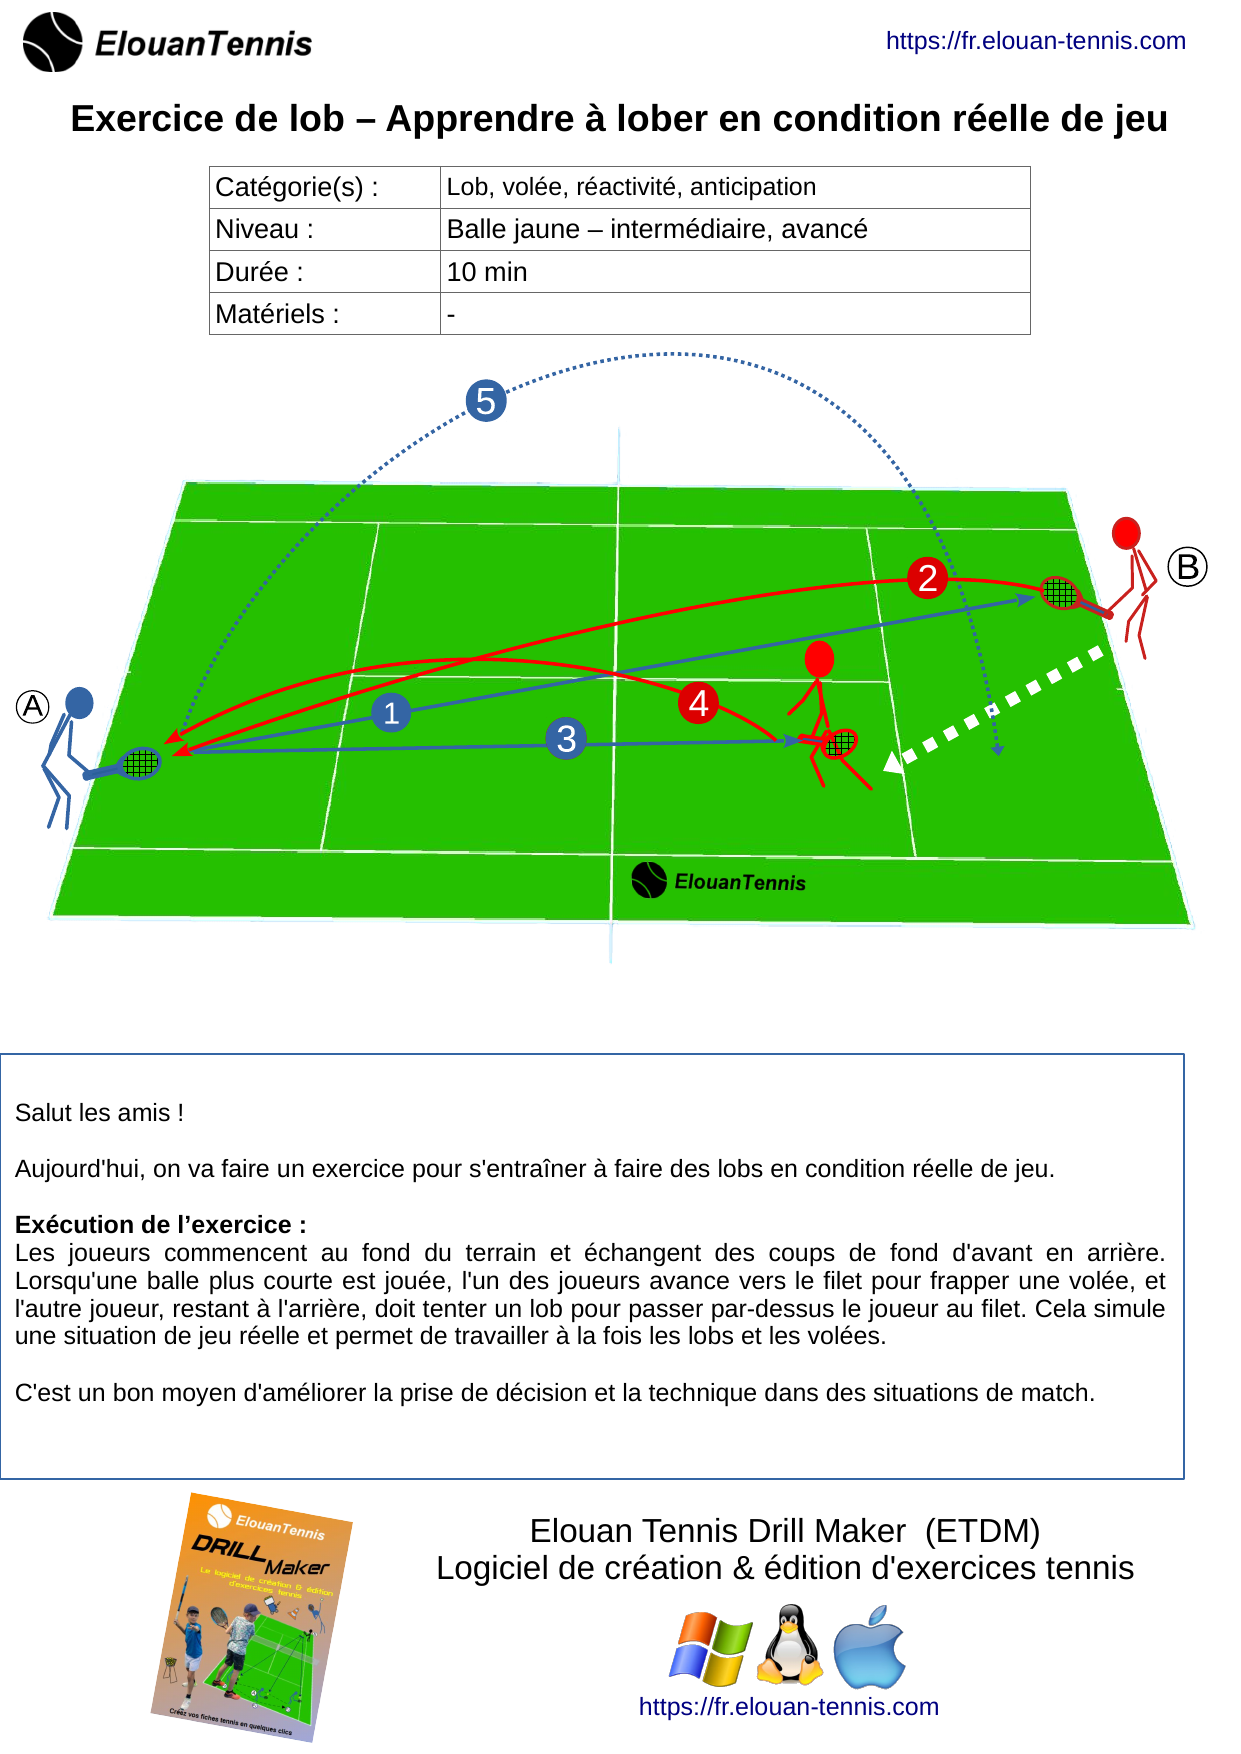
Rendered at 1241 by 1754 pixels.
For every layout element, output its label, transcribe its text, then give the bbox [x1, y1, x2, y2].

text_box [67, 688, 92, 718]
table_cell - [441, 293, 1030, 334]
text_box https://fr.elouan-tennis.com [624, 1685, 966, 1729]
text_box https://fr.elouan-tennis.com [871, 18, 1213, 62]
table_header Lob, volée, réactivité, anticipation [441, 167, 1030, 208]
table_header Catégorie(s) : [210, 167, 440, 208]
text_box [1167, 546, 1208, 587]
text_box [15, 690, 50, 724]
table_cell Matériels : [210, 293, 440, 334]
text_box [806, 642, 833, 676]
text_box [1113, 518, 1140, 549]
text_box [1041, 577, 1113, 619]
table_cell 10 min [441, 251, 1030, 292]
text_box [465, 379, 507, 422]
text_box Elouan Tennis Drill Maker (ETDM) Logiciel de création & édition d'exercices tennis [378, 1504, 1193, 1604]
text_box 4 [673, 674, 725, 732]
text_box [371, 692, 412, 733]
table_cell Durée : [210, 251, 440, 292]
text_box [545, 717, 587, 760]
text_box Salut les amis ! Aujourd'hui, on va faire un exercice pour s'entraîner à faire des lobs en condition réelle de jeu. Exécution de l’exercice : Les joueurs commencent au fond du terrain et échangent des coups de fond d'avant en arrière. Lorsqu'une balle plus courte est jouée, l'un des joueurs avance vers le filet pour frapper une volée, et l'autre joueur, restant à l'arrière, doit tenter un lob pour passer par-dessus le joueur au filet. Cela simule une situation de jeu réelle et permet de travailler à la fois les lobs et les volées. C'est un bon moyen d'améliorer la prise de décision et la technique dans des situations de match. [0, 1053, 1184, 1479]
table_cell Niveau : [210, 209, 440, 250]
picture [32, 394, 1208, 975]
title Exercice de lob – Apprendre à lober en condition réelle de jeu [63, 74, 1177, 163]
picture [665, 1600, 907, 1685]
table_cell Balle jaune – intermédiaire, avancé [441, 209, 1030, 250]
text_box [799, 730, 857, 758]
picture [150, 1492, 353, 1743]
text_box [84, 748, 161, 780]
picture [23, 12, 312, 72]
text_box 2 [902, 549, 954, 607]
